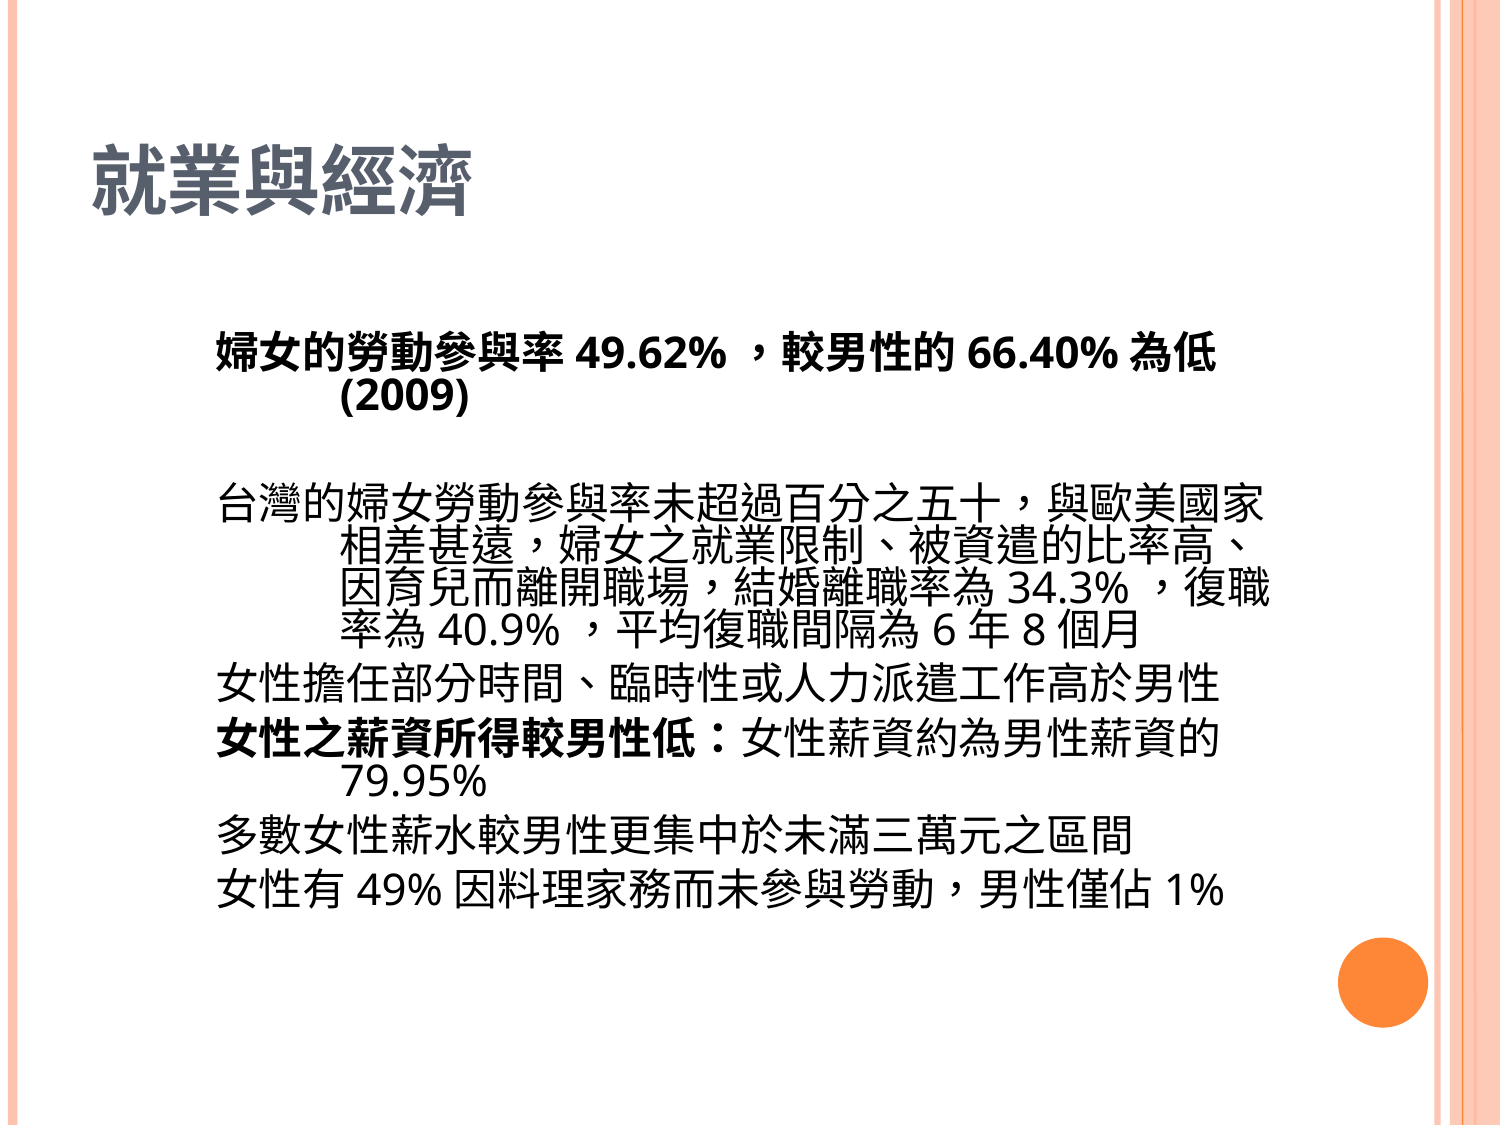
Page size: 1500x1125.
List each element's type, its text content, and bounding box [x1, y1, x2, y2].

list 婦女的勞動參與率49.62%，較男性的66.40%為低(2009) 台灣的婦女勞動參與率未超過百分之五十，與歐美國家相差甚遠，婦女之就業限制、被資遣的比率高、因育兒而離開職場，結婚離職率為34.3%，復職率為40.9%，平均復職間隔為6年8個月 女性擔任部分時間、臨時性或人力派遣工作高於男性 女性之薪資所得較男性低：女性薪資約為男性薪資的79.95% 多數女性薪水較男性更集中於未滿三萬元之區間 女性有49%因料理家務而未參與勞動，男性僅佔1% [75, 262, 1300, 1062]
title 就業與經濟 [75, 45, 1300, 233]
